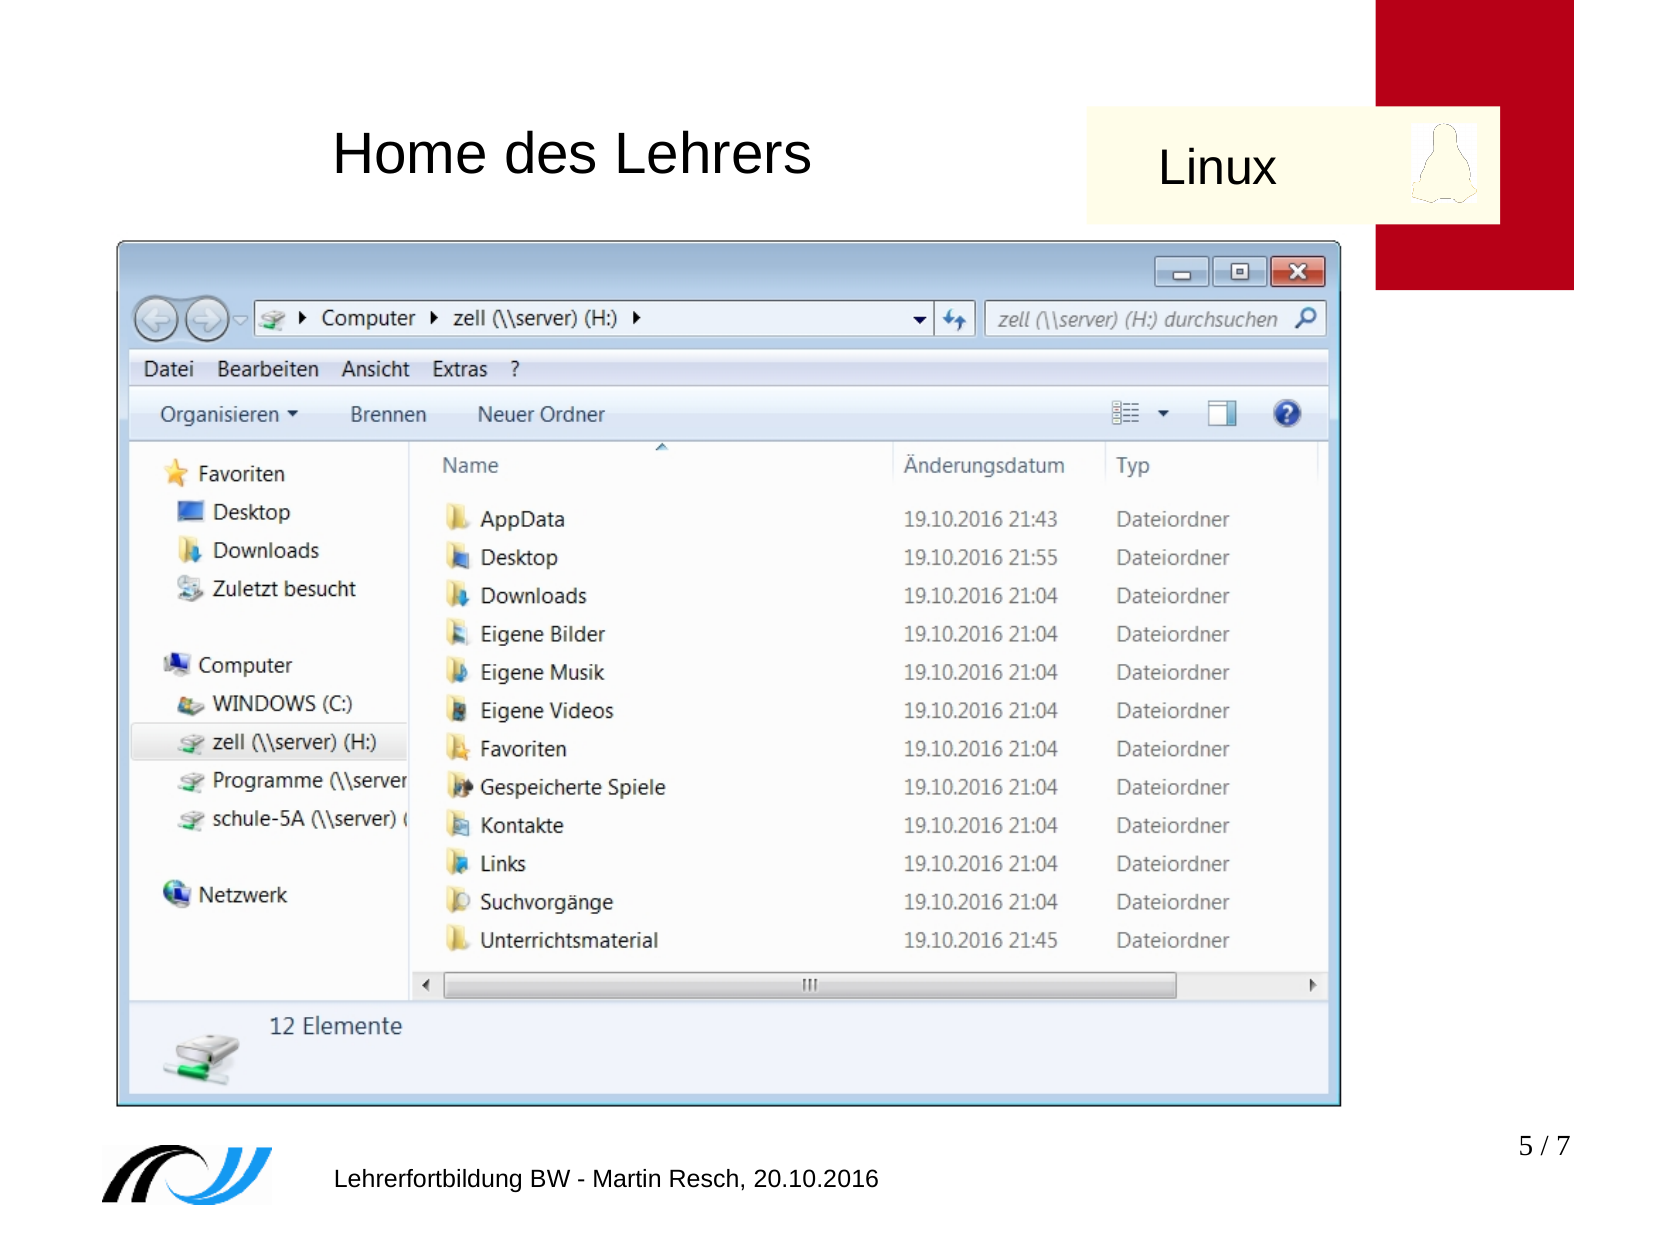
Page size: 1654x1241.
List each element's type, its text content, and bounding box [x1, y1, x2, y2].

picture [111, 232, 1347, 1111]
text_box Lehrerfortbildung BW - Martin Resch, 20.10.2016 [319, 1157, 897, 1201]
title Home des Lehrers [82, 49, 1063, 257]
picture [102, 1145, 272, 1205]
